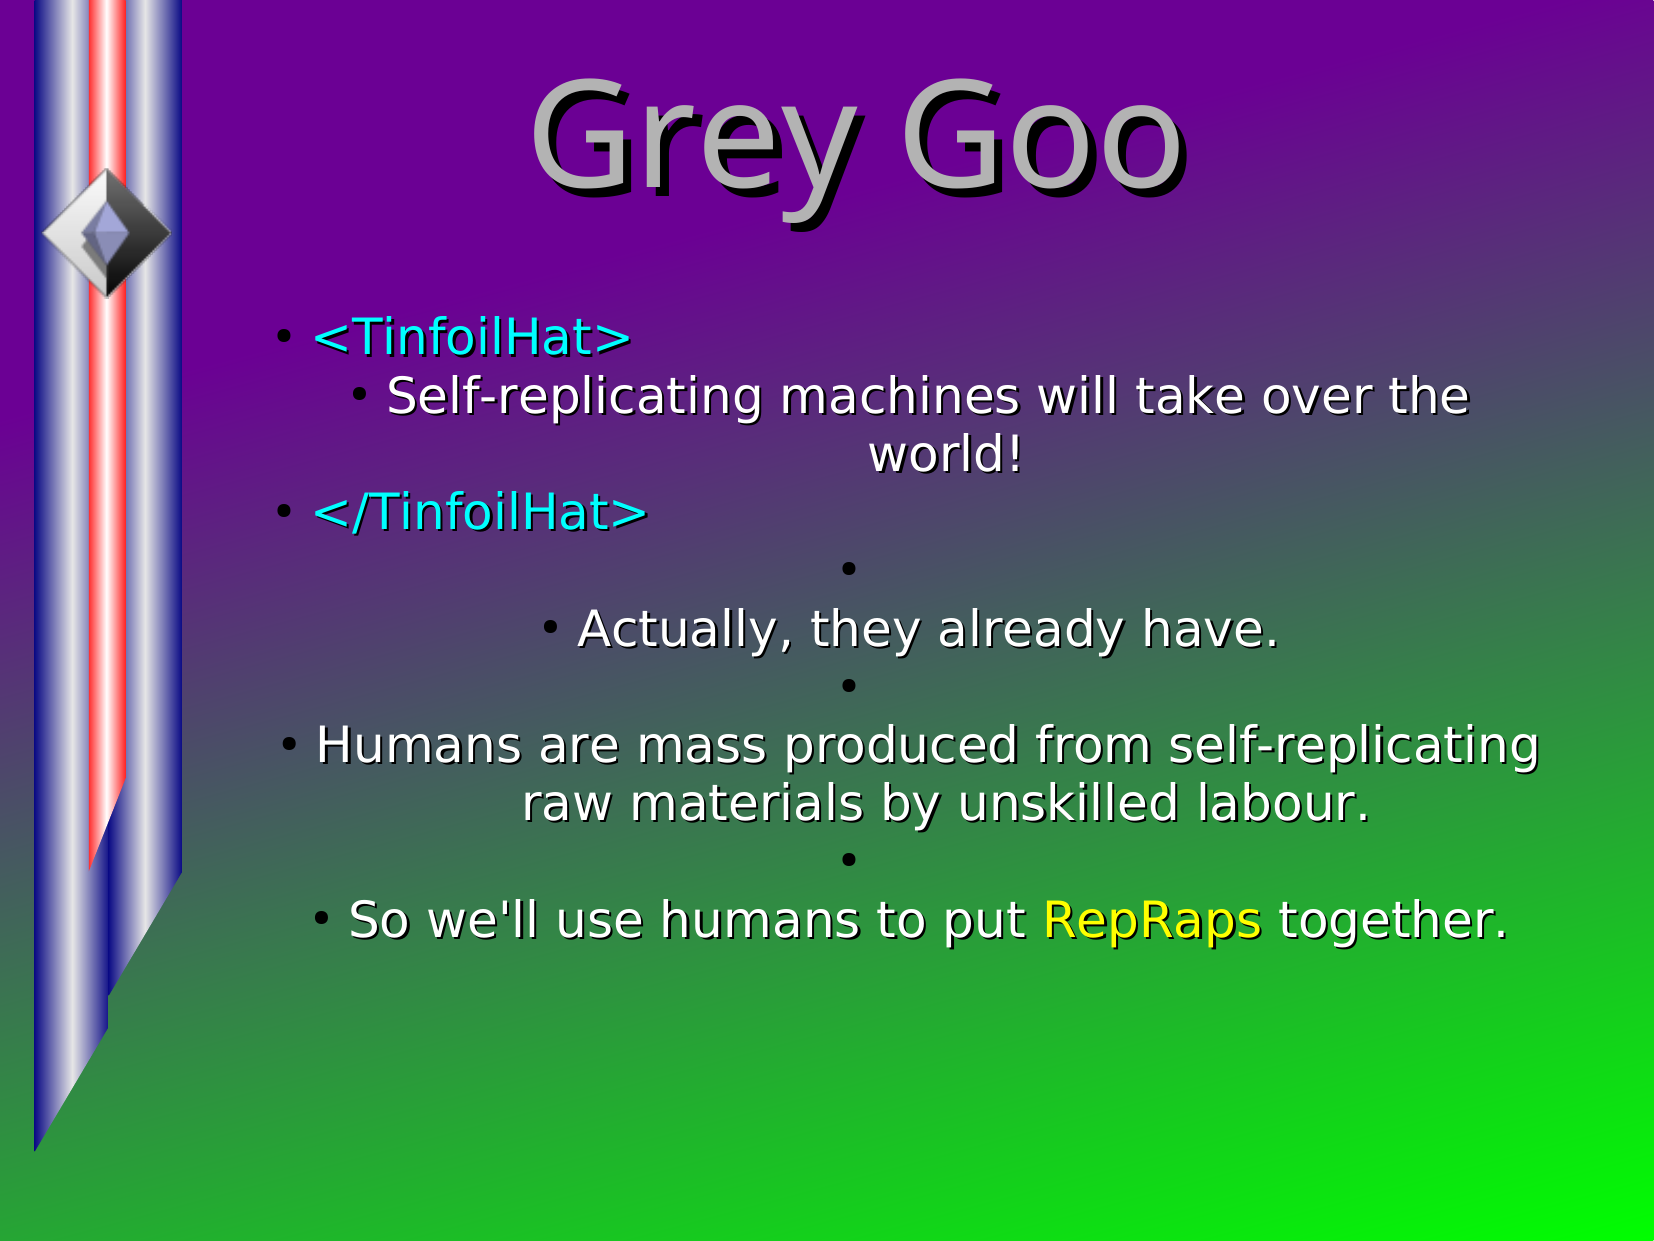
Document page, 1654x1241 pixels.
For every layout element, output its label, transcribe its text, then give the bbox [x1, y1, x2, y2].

title Grey Goo [123, 26, 1536, 234]
picture [40, 165, 174, 299]
subtitle <TinfoilHat> Self-replicating machines will take over the world! </TinfoilHat> Actually, they already have. Humans are mass produced from self-replicating raw materials by unskilled labour. So we'll use humans to put RepRaps together. [204, 335, 1548, 923]
